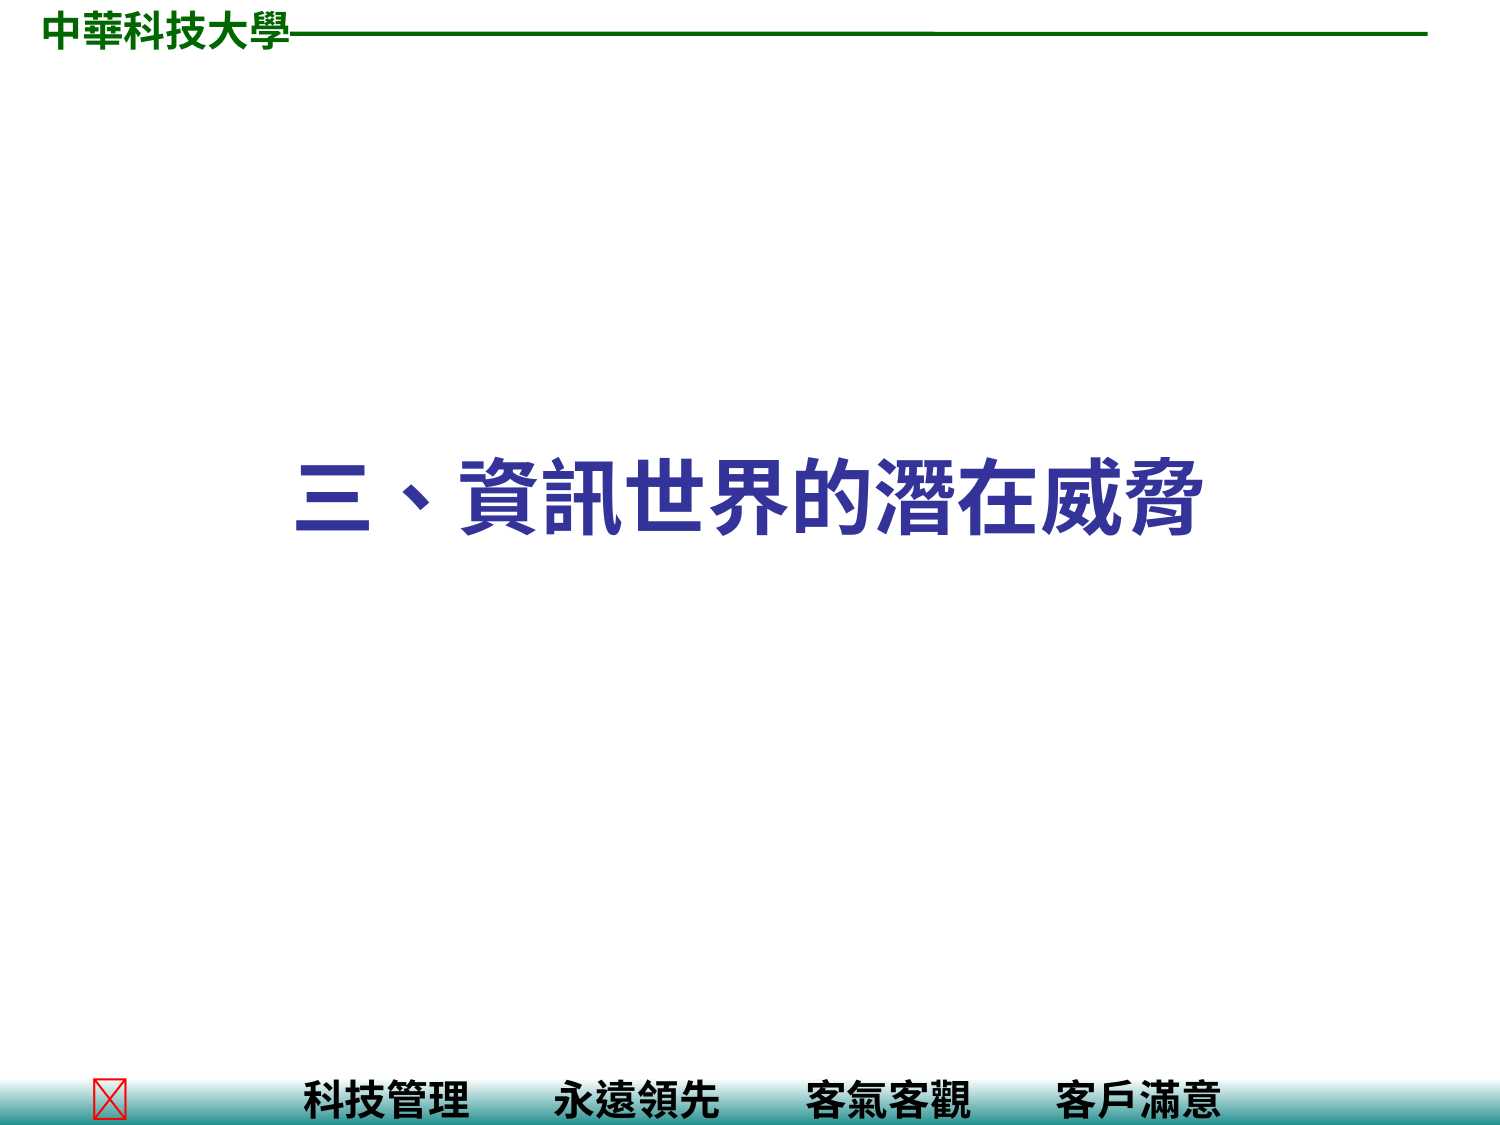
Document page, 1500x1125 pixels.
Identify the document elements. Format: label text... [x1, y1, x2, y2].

title 三、資訊世界的潛在威脅 [50, 437, 1448, 550]
